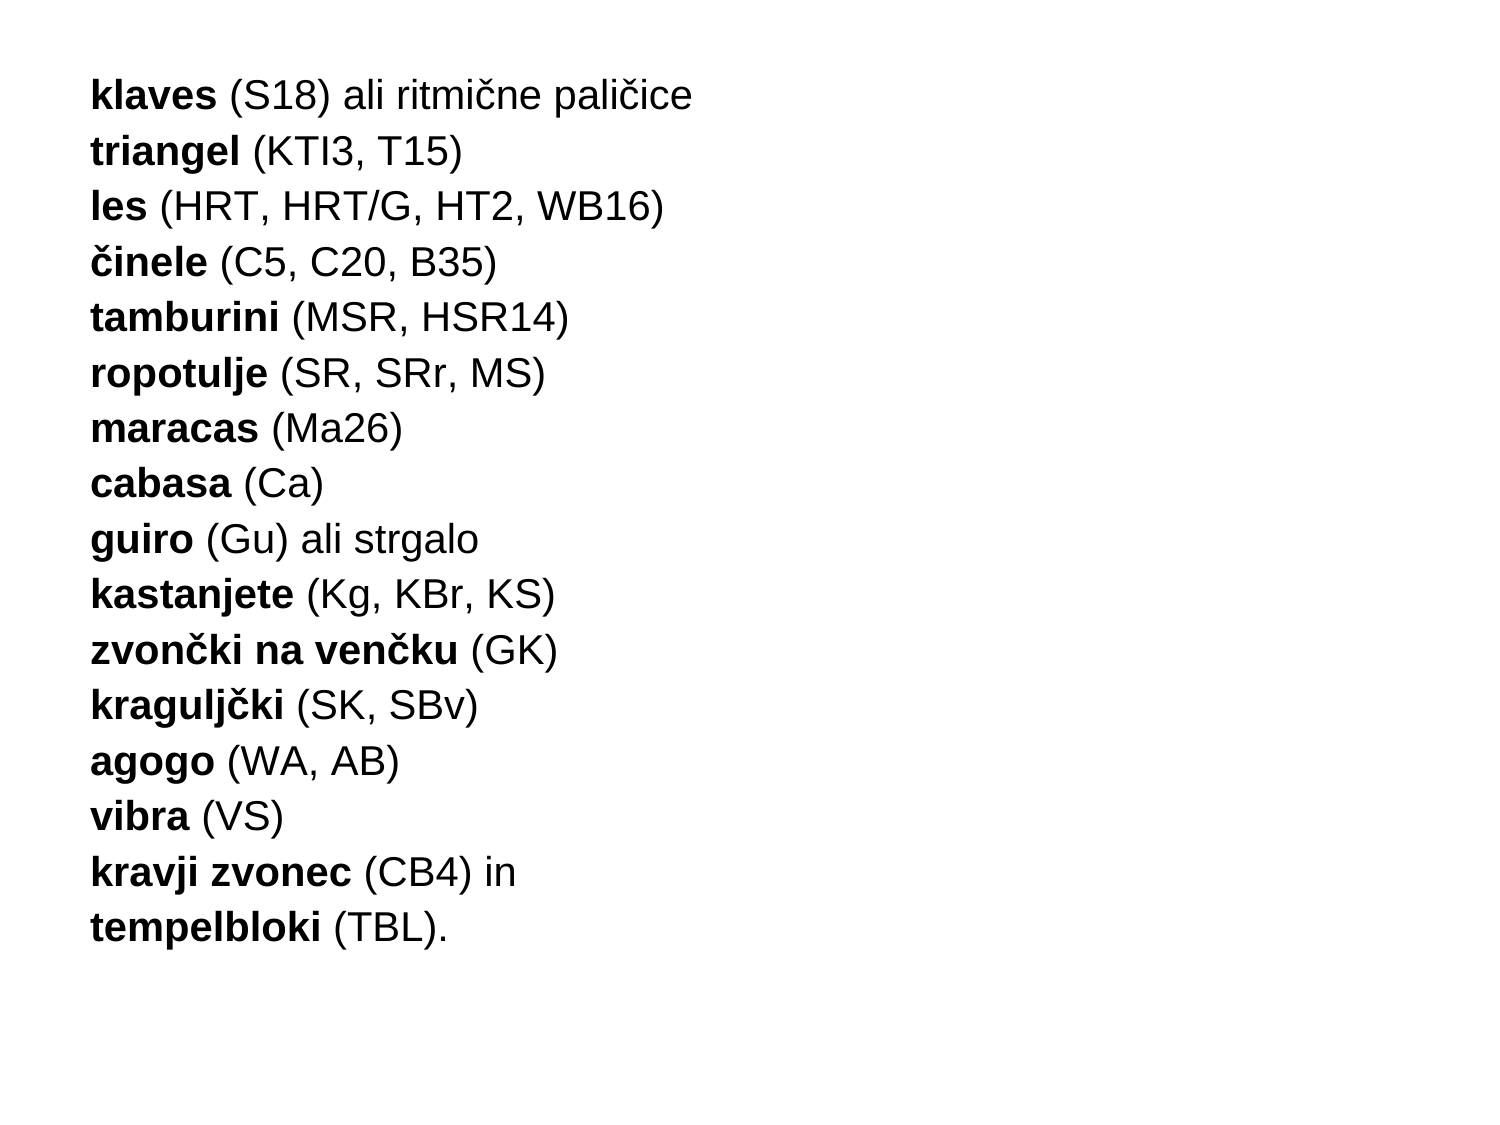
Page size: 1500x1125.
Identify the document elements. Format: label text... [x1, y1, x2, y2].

list klaves (S18) ali ritmične paličice triangel (KTI3, T15) les (HRT, HRT/G, HT2, WB16) činele (C5, C20, B35) tamburini (MSR, HSR14) ropotulje (SR, SRr, MS) maracas (Ma26) cabasa (Ca) guiro (Gu) ali strgalo kastanjete (Kg, KBr, KS) zvončki na venčku (GK) kraguljčki (SK, SBv) agogo (WA, AB) vibra (VS) kravji zvonec (CB4) in tempelbloki (TBL). [75, 66, 1426, 1005]
